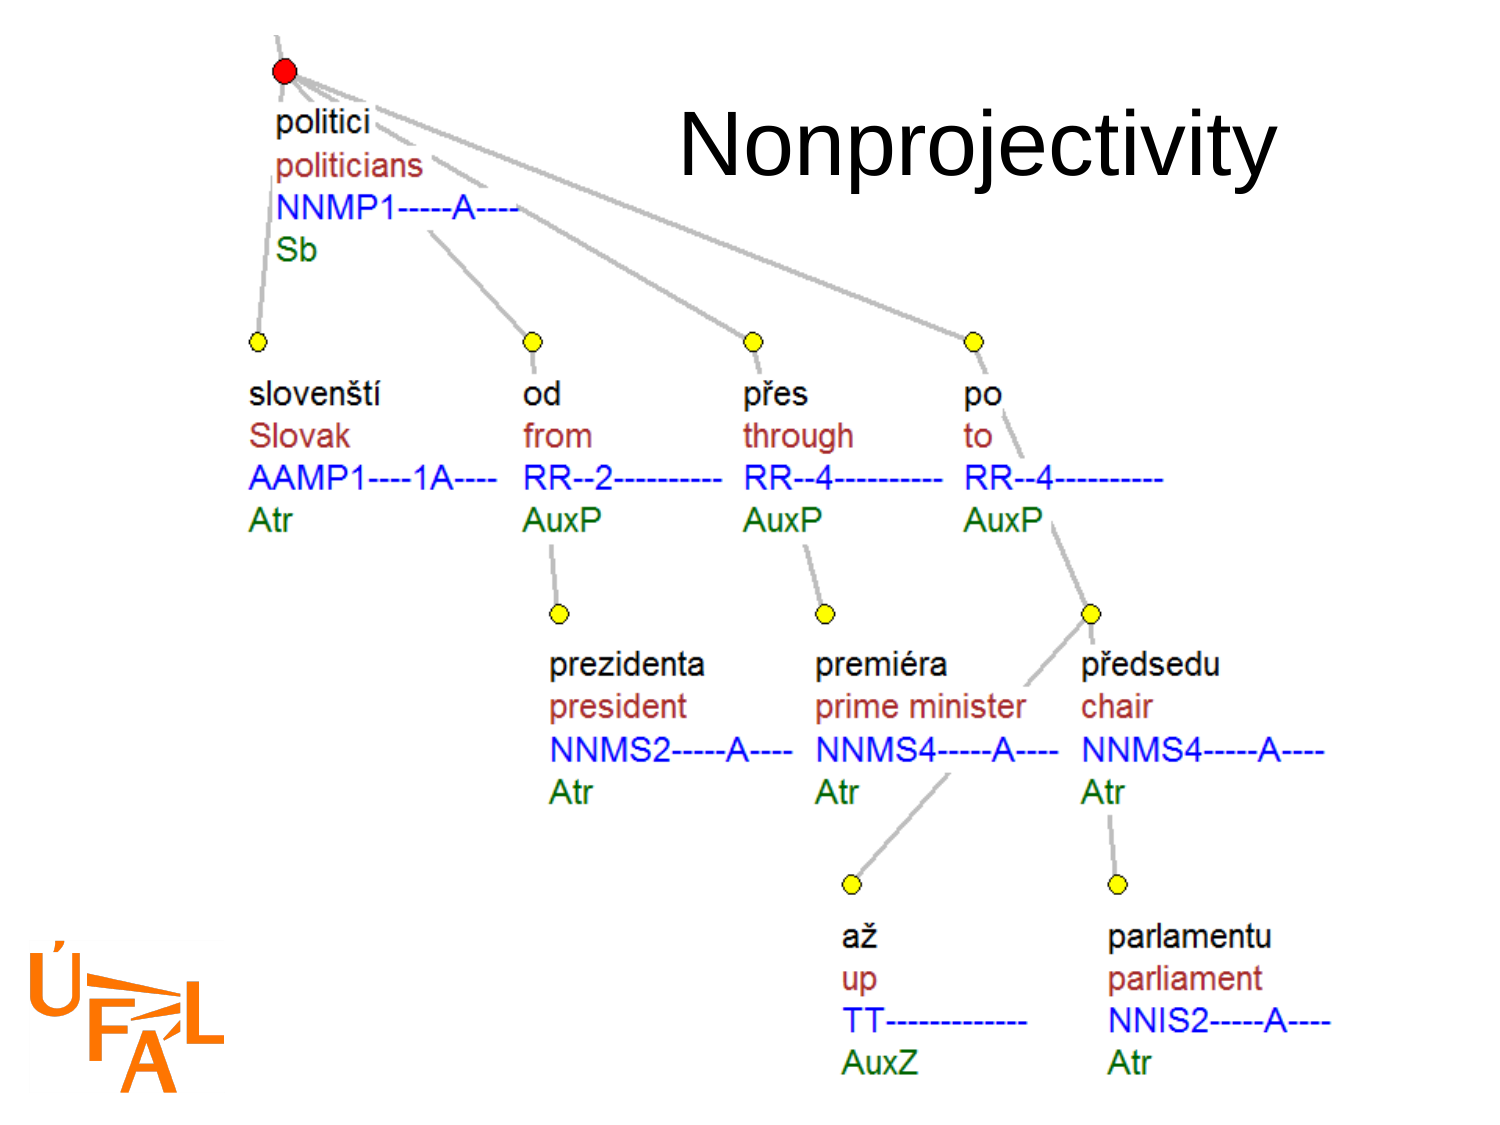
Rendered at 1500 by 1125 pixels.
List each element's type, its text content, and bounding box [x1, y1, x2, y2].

title Nonprojectivity [531, 14, 1426, 263]
picture [29, 35, 1355, 1093]
